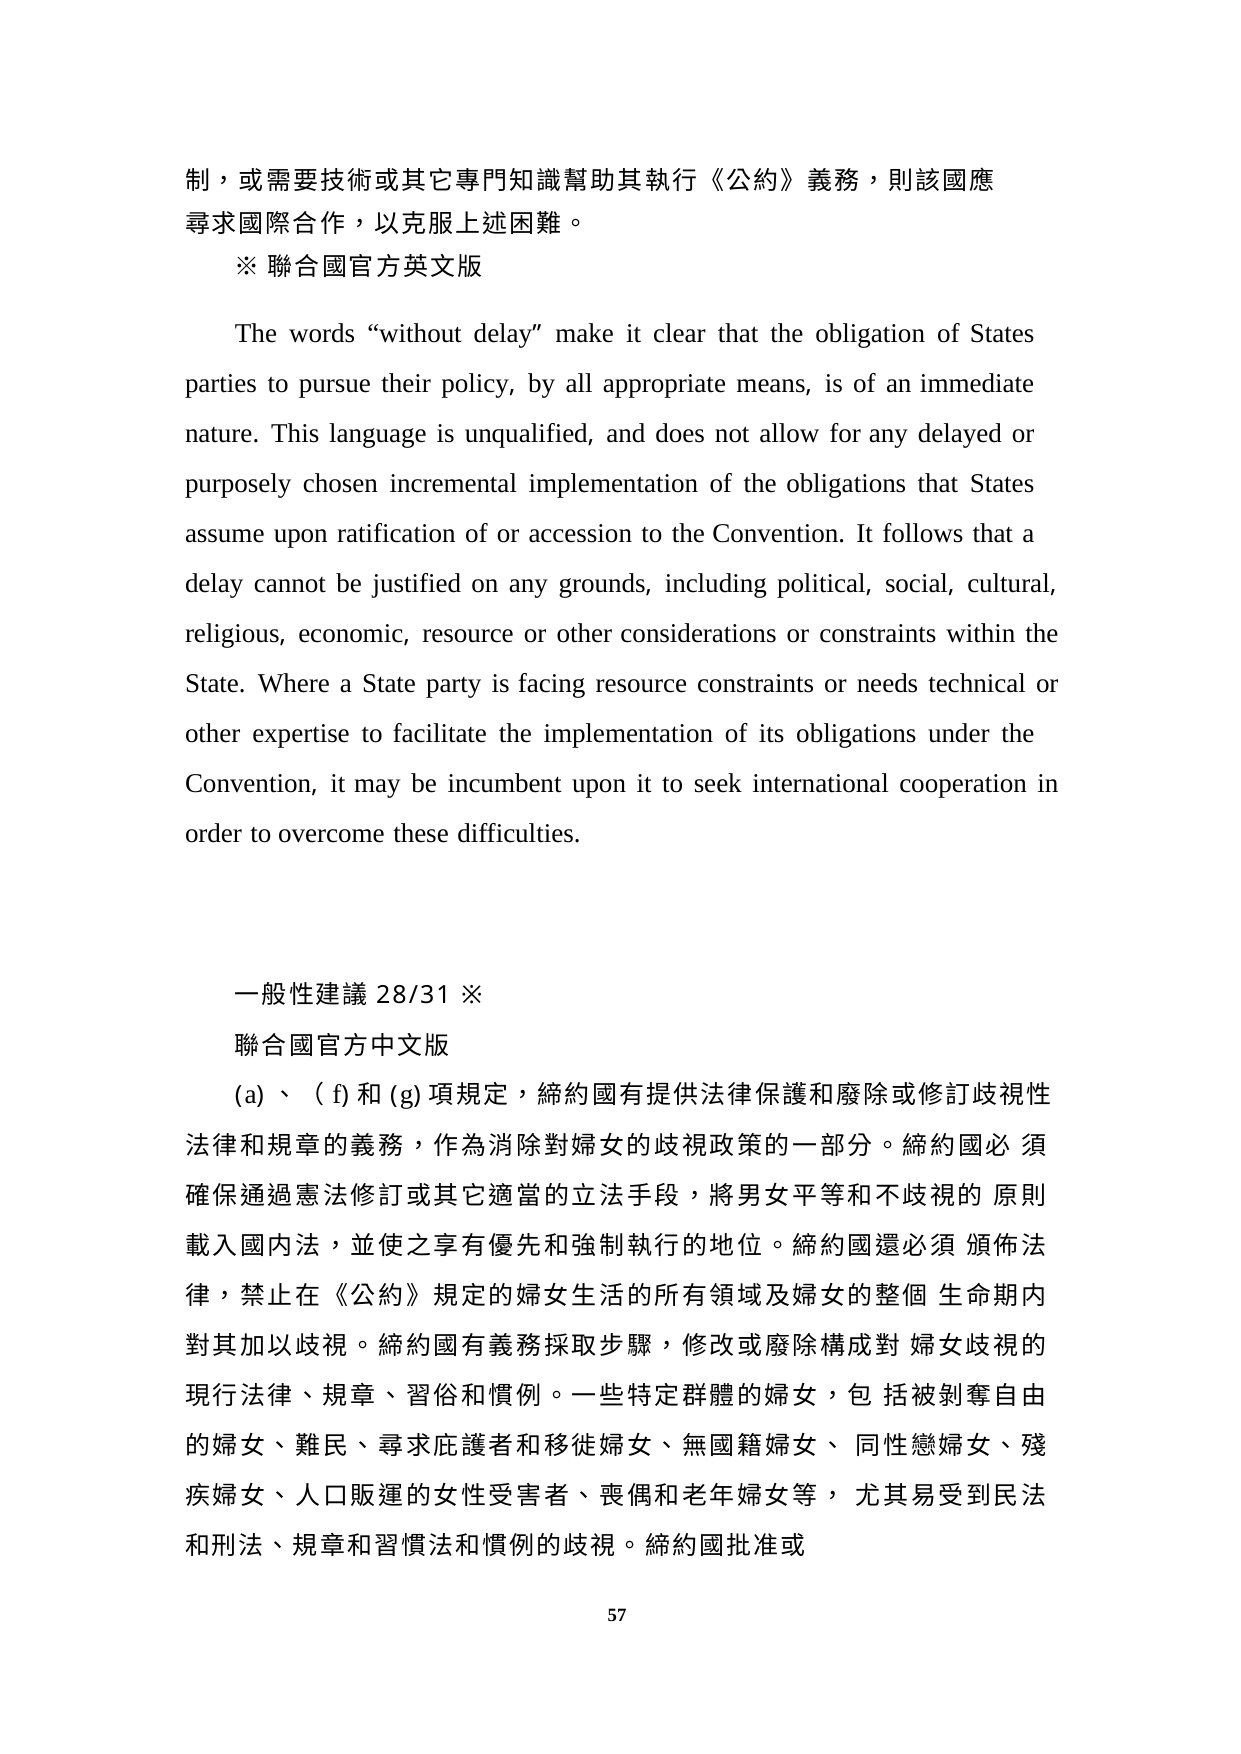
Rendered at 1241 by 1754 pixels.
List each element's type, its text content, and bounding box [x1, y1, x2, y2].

text_box 一般性建議28/31 ※聯合國官方中文版 (a)、（f)和(g)項規定，締約國有提供法律保護和廢除或修訂歧視性 法律和規章的義務，作為消除對婦女的歧視政策的一部分。締約國必 須確保通過憲法修訂或其它適當的立法手段，將男女平等和不歧視的 原則載入國内法，並使之享有優先和強制執行的地位。締約國還必須 頒佈法律，禁止在《公約》規定的婦女生活的所有領域及婦女的整個 生命期内對其加以歧視。締約國有義務採取步驟，修改或廢除構成對 婦女歧視的現行法律、規章、習俗和慣例。一些特定群體的婦女，包 括被剝奪自由的婦女、難民、尋求庇護者和移徙婦女、無國籍婦女、 同性戀婦女、殘疾婦女、人口販運的女性受害者、喪偶和老年婦女等， 尤其易受到民法和刑法、規章和習慣法和慣例的歧視。締約國批准或 [185, 959, 1054, 1548]
text_box 制，或需要技術或其它專門知識幫助其執行《公約》義務，則該國應 尋求國際合作，以克服上述困難。 ※聯合國官方英文版 The words “without delay” make it clear that the obligation of States parties to pursue their policy, by all appropriate means, is of an immediate nature. This language is unqualified, and does not allow for any delayed or purposely chosen incremental implementation of the obligations that States assume upon ratification of or accession to the Convention. It follows that a delay cannot be justified on any grounds, including political, social, cultural, religious, economic, resource or other considerations or constraints within the State. Where a State party is facing resource constraints or needs technical or other expertise to facilitate the implementation of its obligations under the Convention, it may be incumbent upon it to seek international cooperation in order to overcome these difficulties. [185, 165, 1058, 894]
text_box 57 [607, 1603, 632, 1623]
